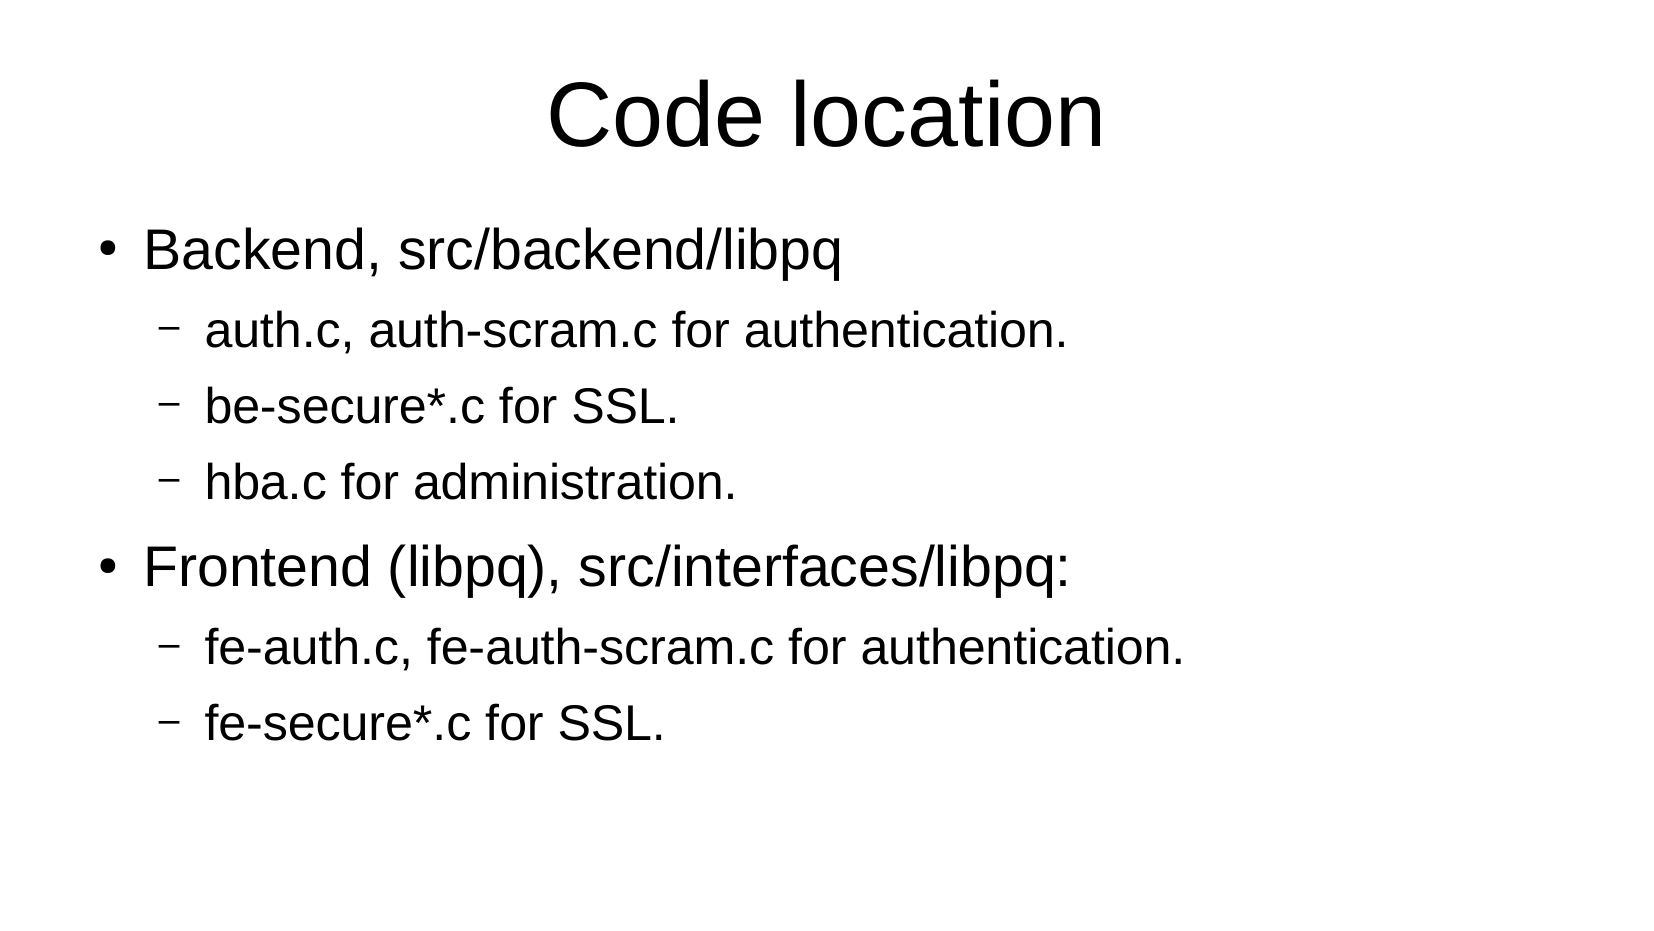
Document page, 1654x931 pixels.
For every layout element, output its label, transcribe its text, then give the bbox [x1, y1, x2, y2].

list Backend, src/backend/libpq auth.c, auth-scram.c for authentication. be-secure*.c for SSL. hba.c for administration. Frontend (libpq), src/interfaces/libpq: fe-auth.c, fe-auth-scram.c for authentication. fe-secure*.c for SSL. [82, 217, 1571, 758]
title Code location [82, 37, 1571, 193]
